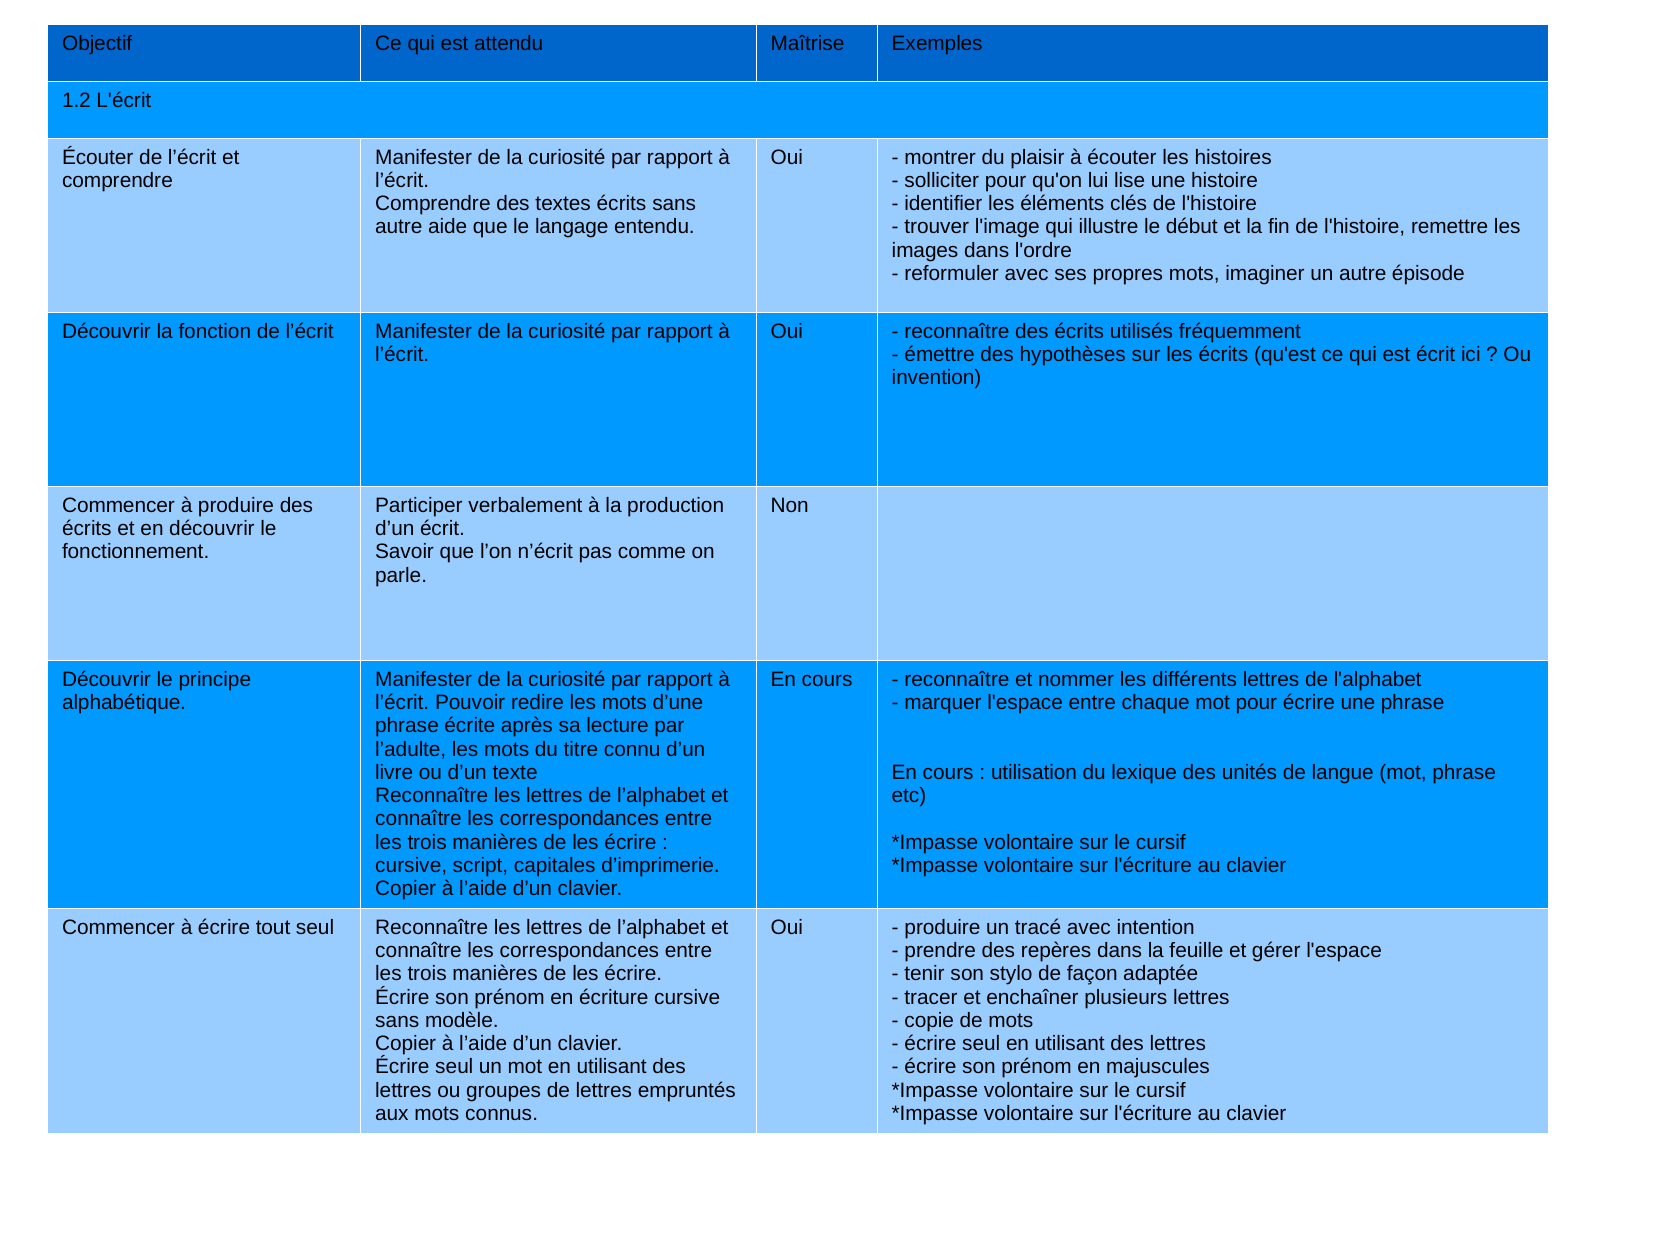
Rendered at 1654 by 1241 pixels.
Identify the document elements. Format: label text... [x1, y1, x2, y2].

table_cell Oui [757, 909, 877, 1133]
table_cell [878, 487, 1548, 660]
table_cell Oui [757, 139, 877, 312]
table_header Objectif [48, 25, 360, 81]
table_cell Oui [757, 313, 877, 486]
table_cell 1.2 L'écrit [48, 82, 1548, 138]
table_header Ce qui est attendu [361, 25, 756, 81]
table_cell - reconnaître des écrits utilisés fréquemment - émettre des hypothèses sur les écrits (qu'est ce qui est écrit ici ? Ou invention) [878, 313, 1548, 486]
table_cell Commencer à écrire tout seul [48, 909, 360, 1133]
table_cell Manifester de la curiosité par rapport à l’écrit. Pouvoir redire les mots d’une phrase écrite après sa lecture par l’adulte, les mots du titre connu d’un livre ou d’un texte Reconnaître les lettres de l’alphabet et connaître les correspondances entre les trois manières de les écrire : cursive, script, capitales d’imprimerie. Copier à l’aide d’un clavier. [361, 661, 756, 908]
table_cell Découvrir le principe alphabétique. [48, 661, 360, 908]
table_cell Manifester de la curiosité par rapport à l’écrit. Comprendre des textes écrits sans autre aide que le langage entendu. [361, 139, 756, 312]
table_cell - produire un tracé avec intention - prendre des repères dans la feuille et gérer l'espace - tenir son stylo de façon adaptée - tracer et enchaîner plusieurs lettres - copie de mots - écrire seul en utilisant des lettres - écrire son prénom en majuscules *Impasse volontaire sur le cursif *Impasse volontaire sur l'écriture au clavier [878, 909, 1548, 1133]
table_cell Découvrir la fonction de l’écrit [48, 313, 360, 486]
table_cell Commencer à produire des écrits et en découvrir le fonctionnement. [48, 487, 360, 660]
table_cell - montrer du plaisir à écouter les histoires - solliciter pour qu'on lui lise une histoire - identifier les éléments clés de l'histoire - trouver l'image qui illustre le début et la fin de l'histoire, remettre les images dans l'ordre - reformuler avec ses propres mots, imaginer un autre épisode [878, 139, 1548, 312]
table_cell - reconnaître et nommer les différents lettres de l'alphabet - marquer l'espace entre chaque mot pour écrire une phrase En cours : utilisation du lexique des unités de langue (mot, phrase etc) *Impasse volontaire sur le cursif *Impasse volontaire sur l'écriture au clavier [878, 661, 1548, 908]
table_header Maîtrise [757, 25, 877, 81]
table_cell Écouter de l’écrit et comprendre [48, 139, 360, 312]
table_cell Reconnaître les lettres de l’alphabet et connaître les correspondances entre les trois manières de les écrire. Écrire son prénom en écriture cursive sans modèle. Copier à l’aide d’un clavier. Écrire seul un mot en utilisant des lettres ou groupes de lettres empruntés aux mots connus. [361, 909, 756, 1133]
table_cell En cours [757, 661, 877, 908]
table_cell Manifester de la curiosité par rapport à l’écrit. [361, 313, 756, 486]
table_cell Non [757, 487, 877, 660]
table_header Exemples [878, 25, 1548, 81]
table_cell Participer verbalement à la production d’un écrit. Savoir que l’on n’écrit pas comme on parle. [361, 487, 756, 660]
